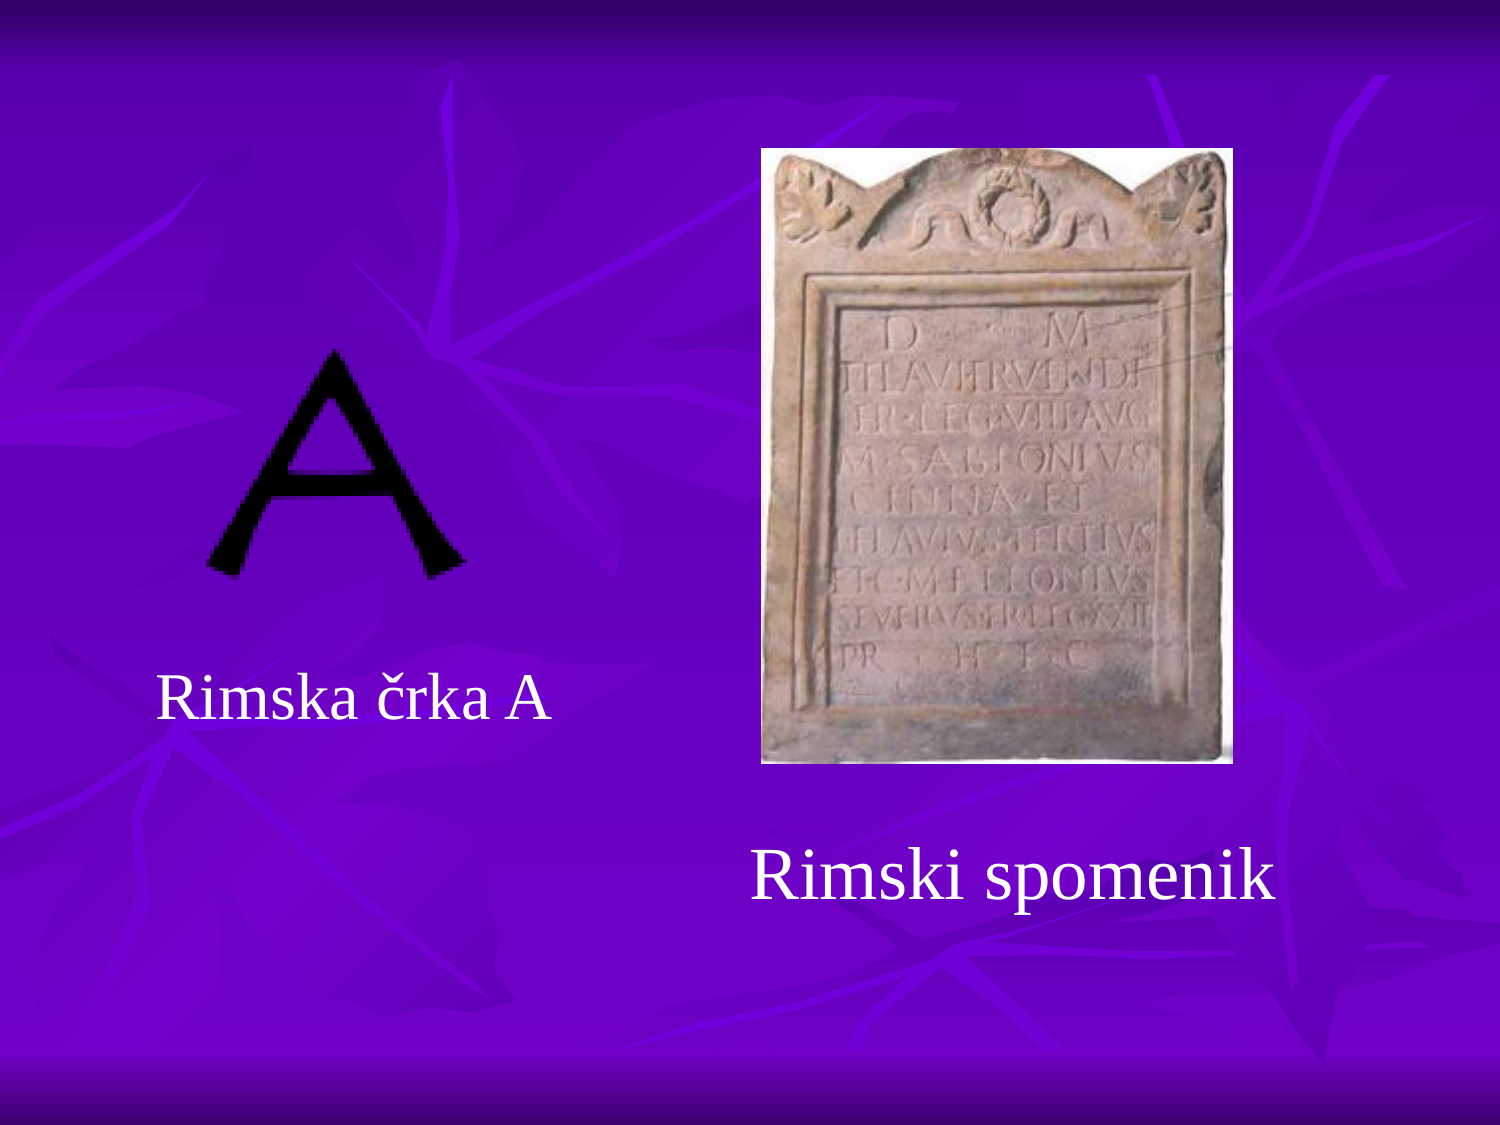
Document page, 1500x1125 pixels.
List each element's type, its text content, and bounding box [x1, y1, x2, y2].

subtitle Rimska črka A [29, 645, 680, 811]
title Rimski spomenik [620, 774, 1406, 964]
picture [206, 349, 467, 580]
picture [761, 148, 1233, 764]
